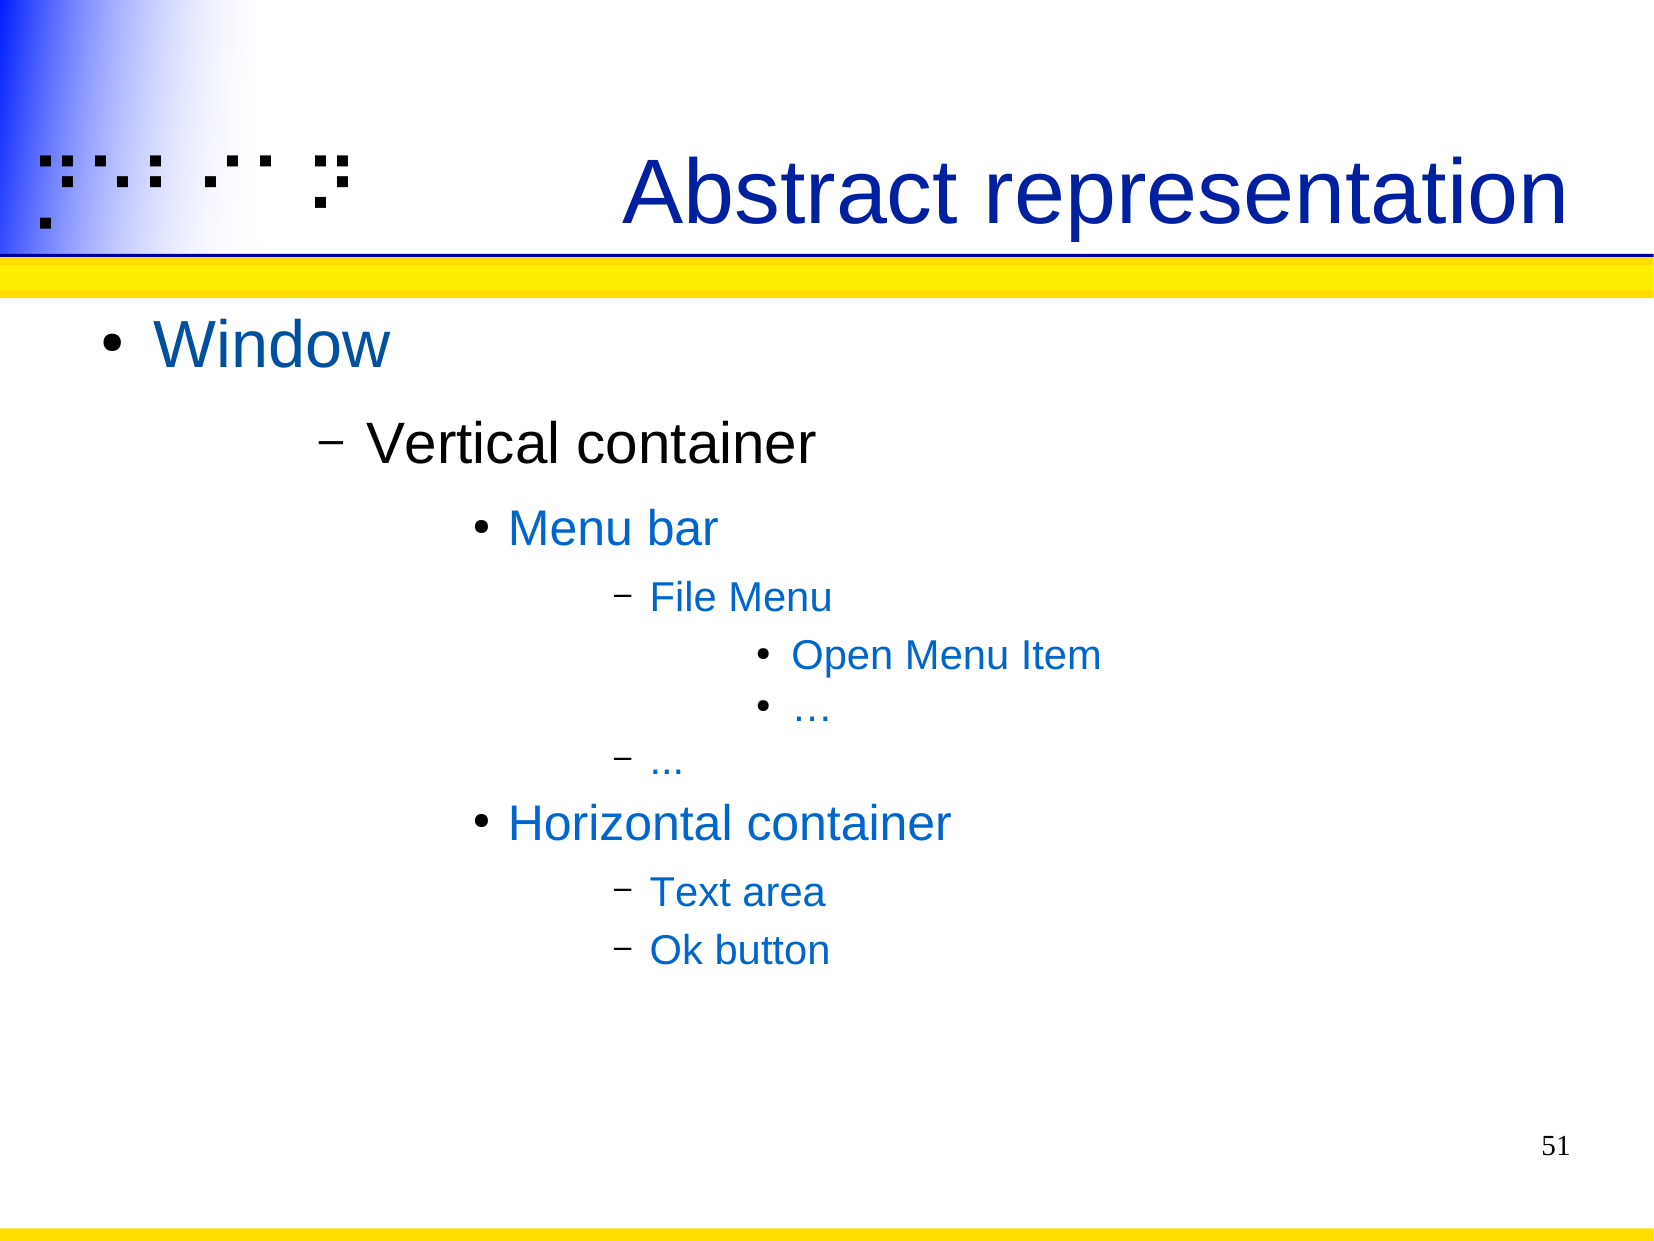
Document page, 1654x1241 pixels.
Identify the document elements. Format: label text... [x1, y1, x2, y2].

list Window Vertical container Menu bar File Menu Open Menu Item … ... Horizontal container Text area Ok button [82, 307, 1571, 1126]
title Abstract representation [372, 126, 1571, 257]
